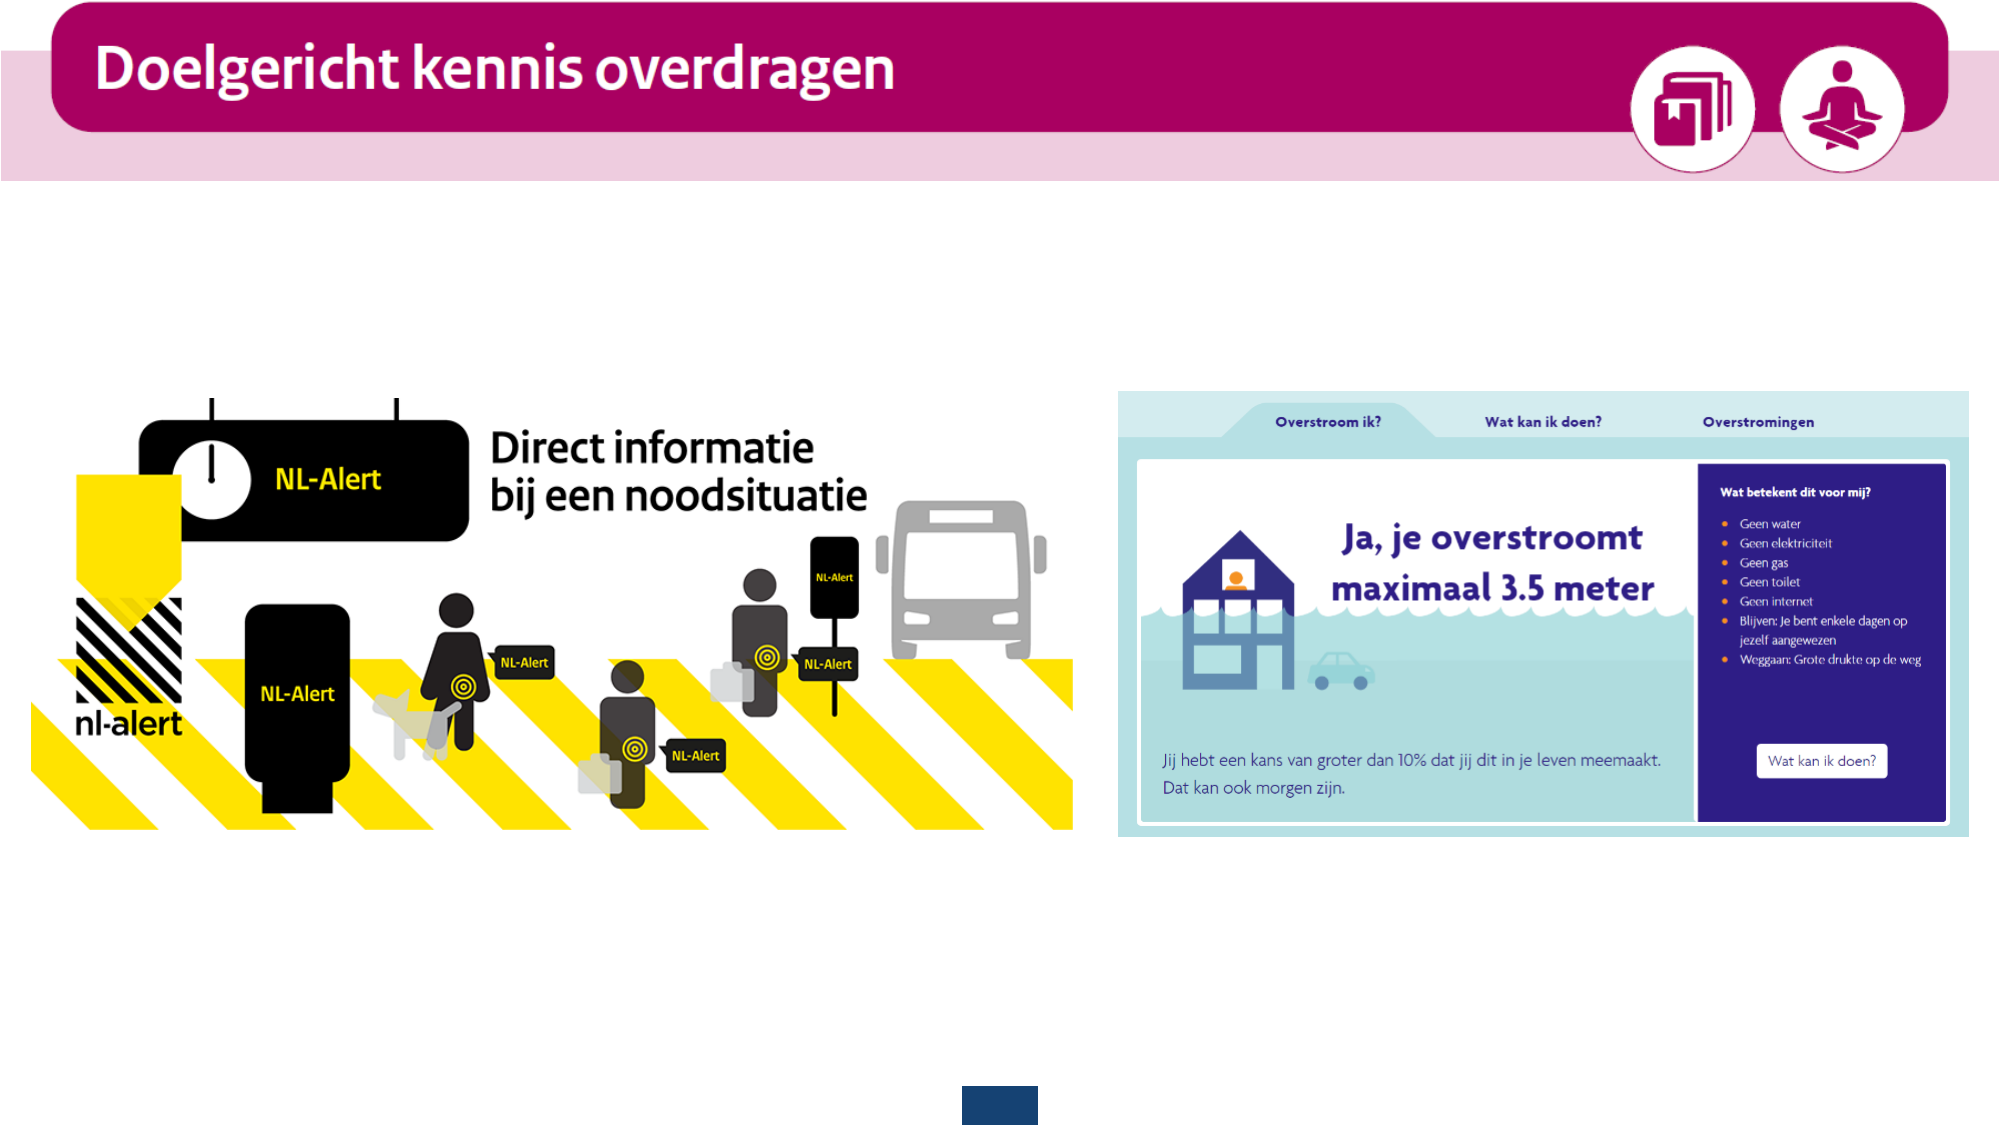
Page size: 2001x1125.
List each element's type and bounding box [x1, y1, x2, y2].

picture [1, 0, 1999, 181]
picture [31, 398, 1073, 830]
picture [1118, 391, 1969, 837]
